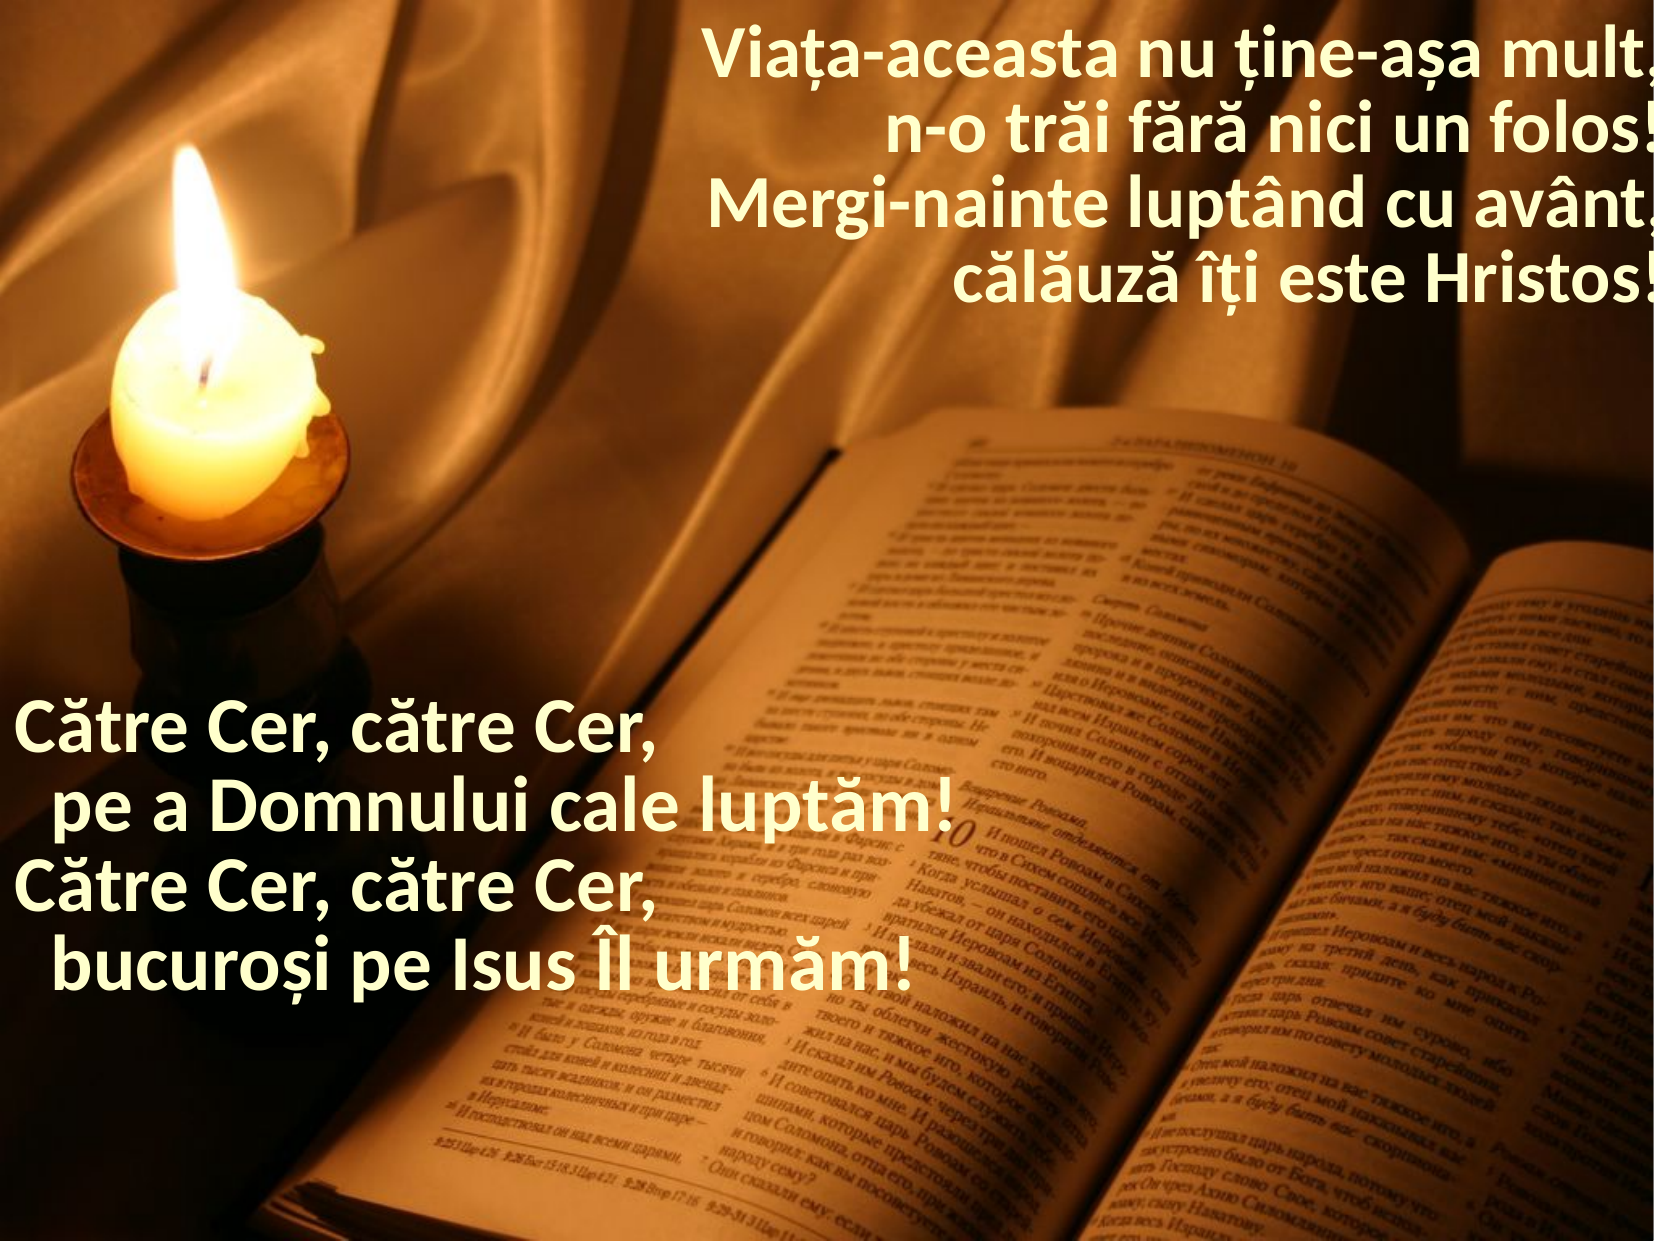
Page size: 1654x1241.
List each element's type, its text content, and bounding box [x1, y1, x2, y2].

picture [0, 0, 1654, 1241]
text_box Viața-aceasta nu ține-așa mult, n-o trăi fără nici un folos! Mergi-nainte luptând cu avânt, călăuză îți este Hristos! [518, 13, 1654, 553]
text_box Către Cer, către Cer, pe a Domnului cale luptăm! Către Cer, către Cer, bucuroși pe Isus Îl urmăm! [0, 685, 1318, 1088]
